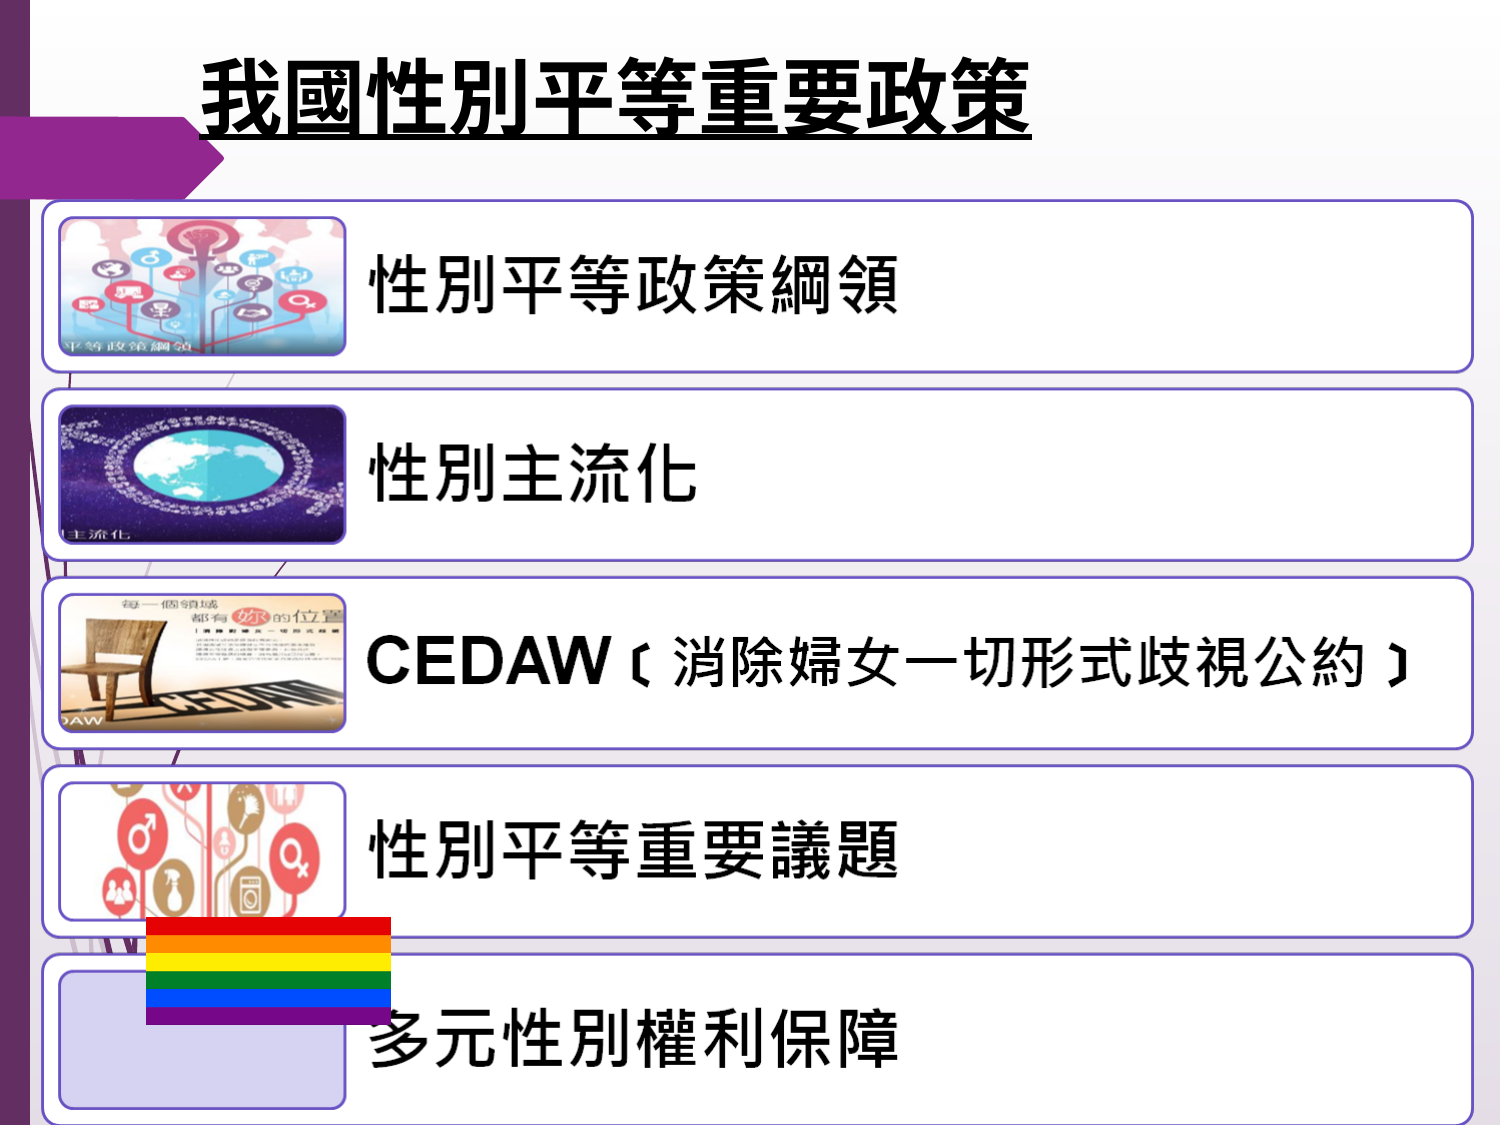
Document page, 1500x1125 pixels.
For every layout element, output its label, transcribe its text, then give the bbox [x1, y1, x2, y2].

picture [40, 196, 1478, 1125]
title 我國性別平等重要政策 [184, 37, 1400, 196]
